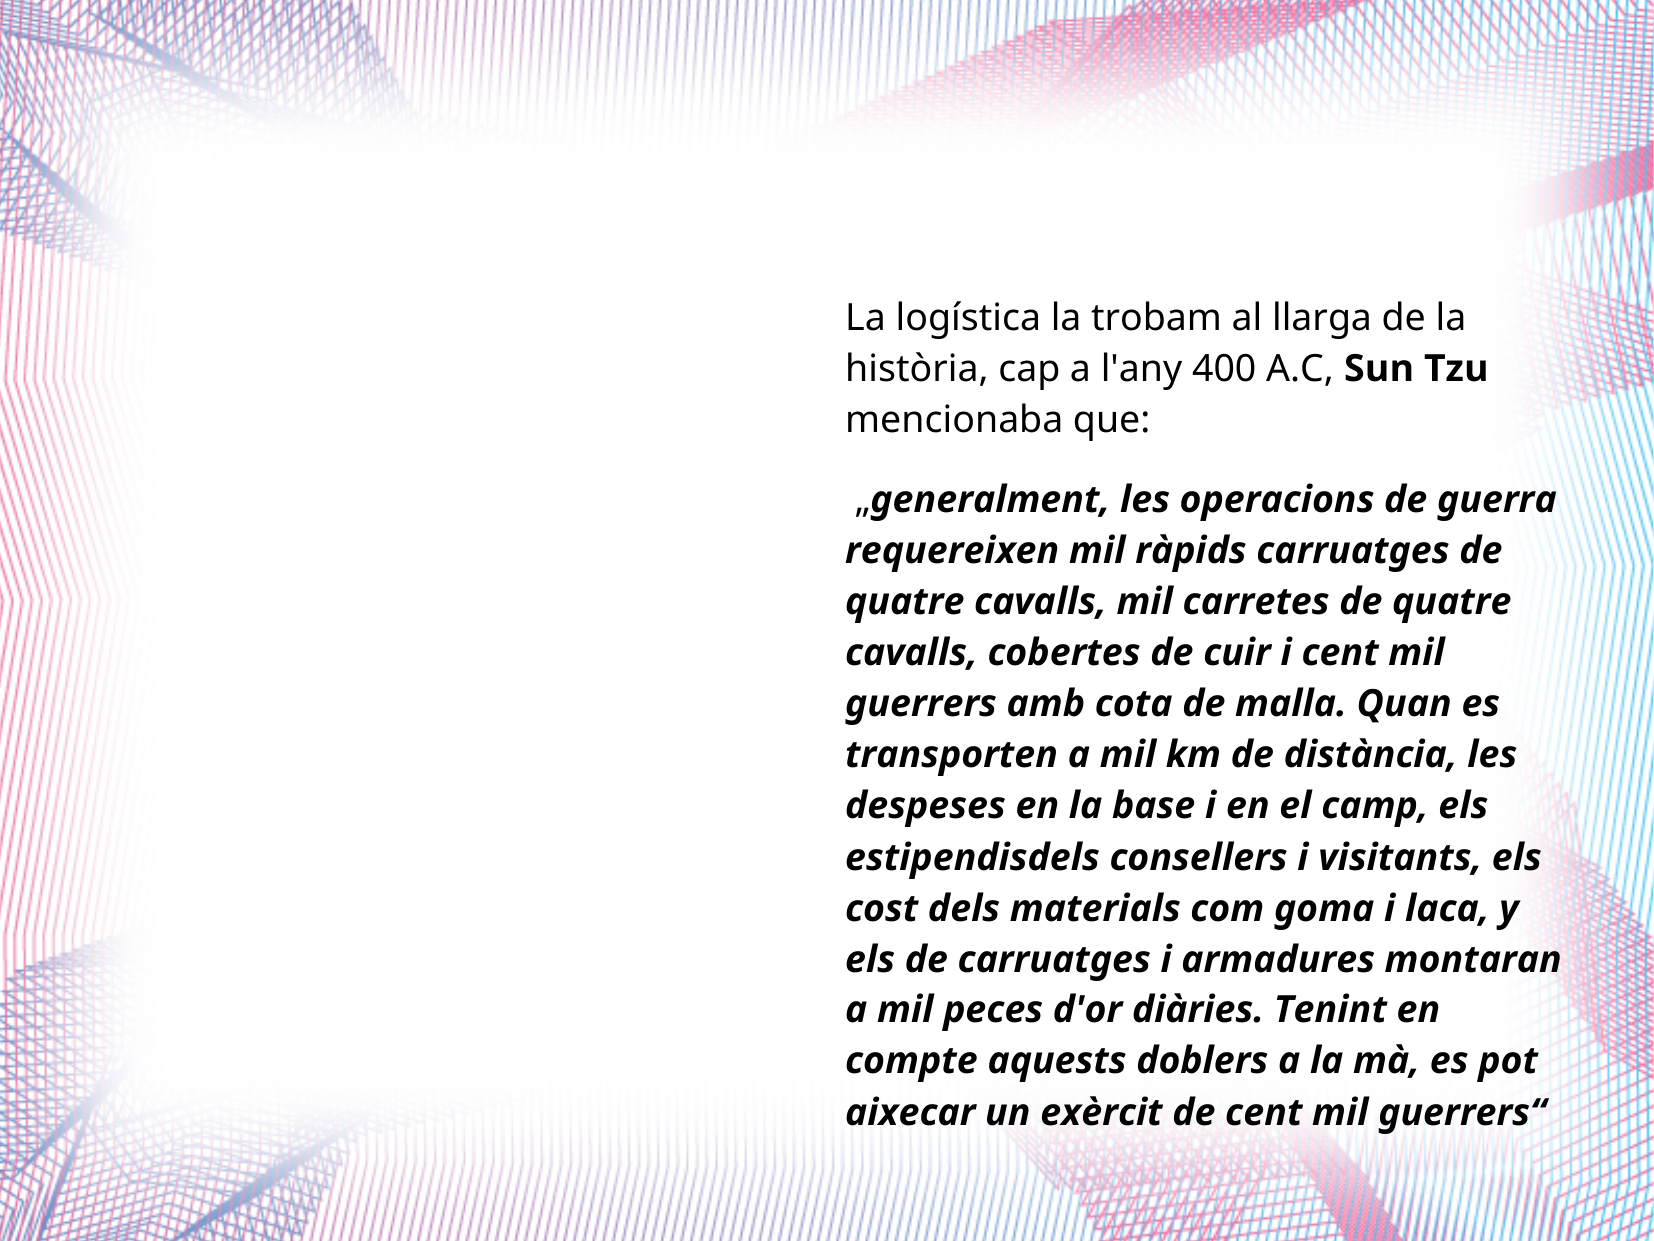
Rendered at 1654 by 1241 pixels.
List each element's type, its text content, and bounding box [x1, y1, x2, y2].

picture [0, 0, 1654, 1241]
list La logística la trobam al llarga de la història, cap a l'any 400 A.C, Sun Tzu mencionaba que: „generalment, les operacions de guerra requereixen mil ràpids carruatges de quatre cavalls, mil carretes de quatre cavalls, cobertes de cuir i cent mil guerrers amb cota de malla. Quan es transporten a mil km de distància, les despeses en la base i en el camp, els estipendisdels consellers i visitants, els cost dels materials com goma i laca, y els de carruatges i armadures montaran a mil peces d'or diàries. Tenint en compte aquests doblers a la mà, es pot aixecar un exèrcit de cent mil guerrers“ [845, 290, 1572, 1213]
